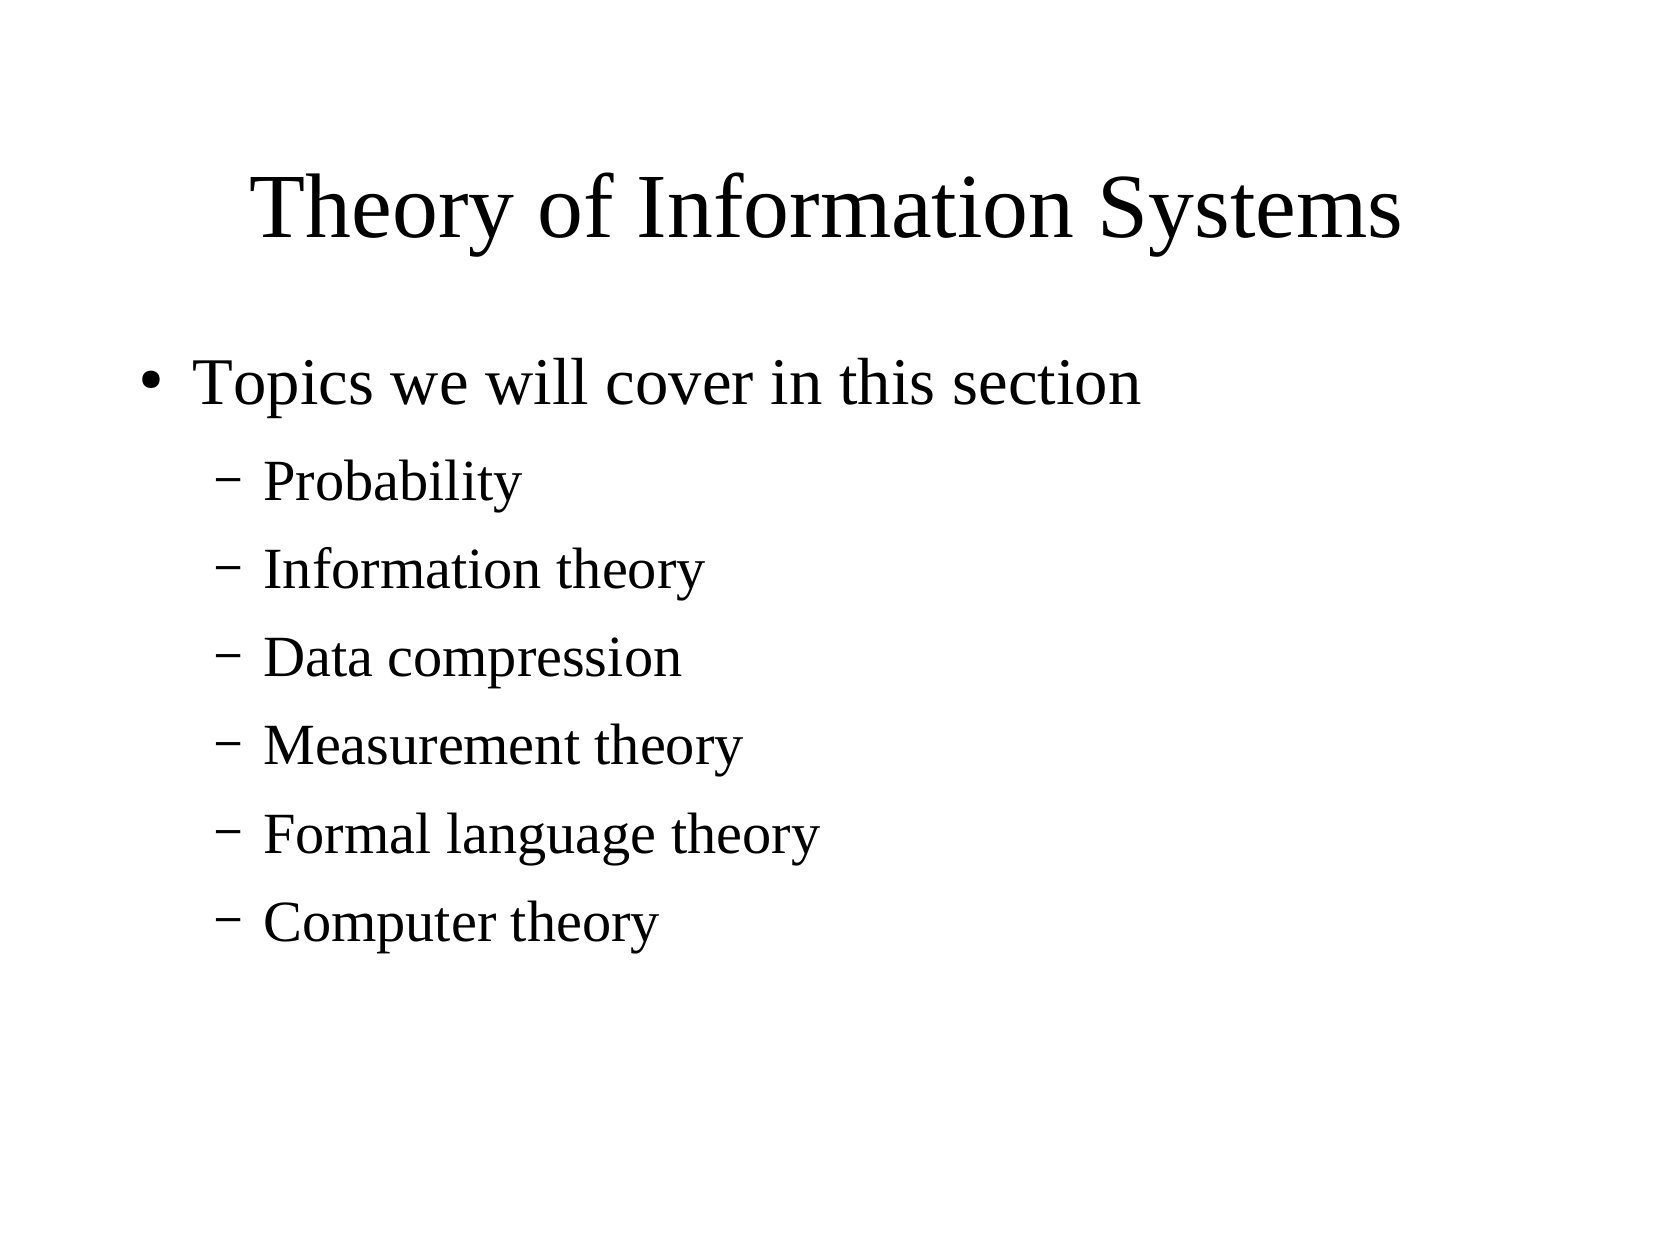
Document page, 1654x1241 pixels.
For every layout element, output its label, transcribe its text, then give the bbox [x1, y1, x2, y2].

title Theory of Information Systems [121, 102, 1534, 311]
list Topics we will cover in this section Probability Information theory Data compression Measurement theory Formal language theory Computer theory [121, 344, 1534, 1127]
